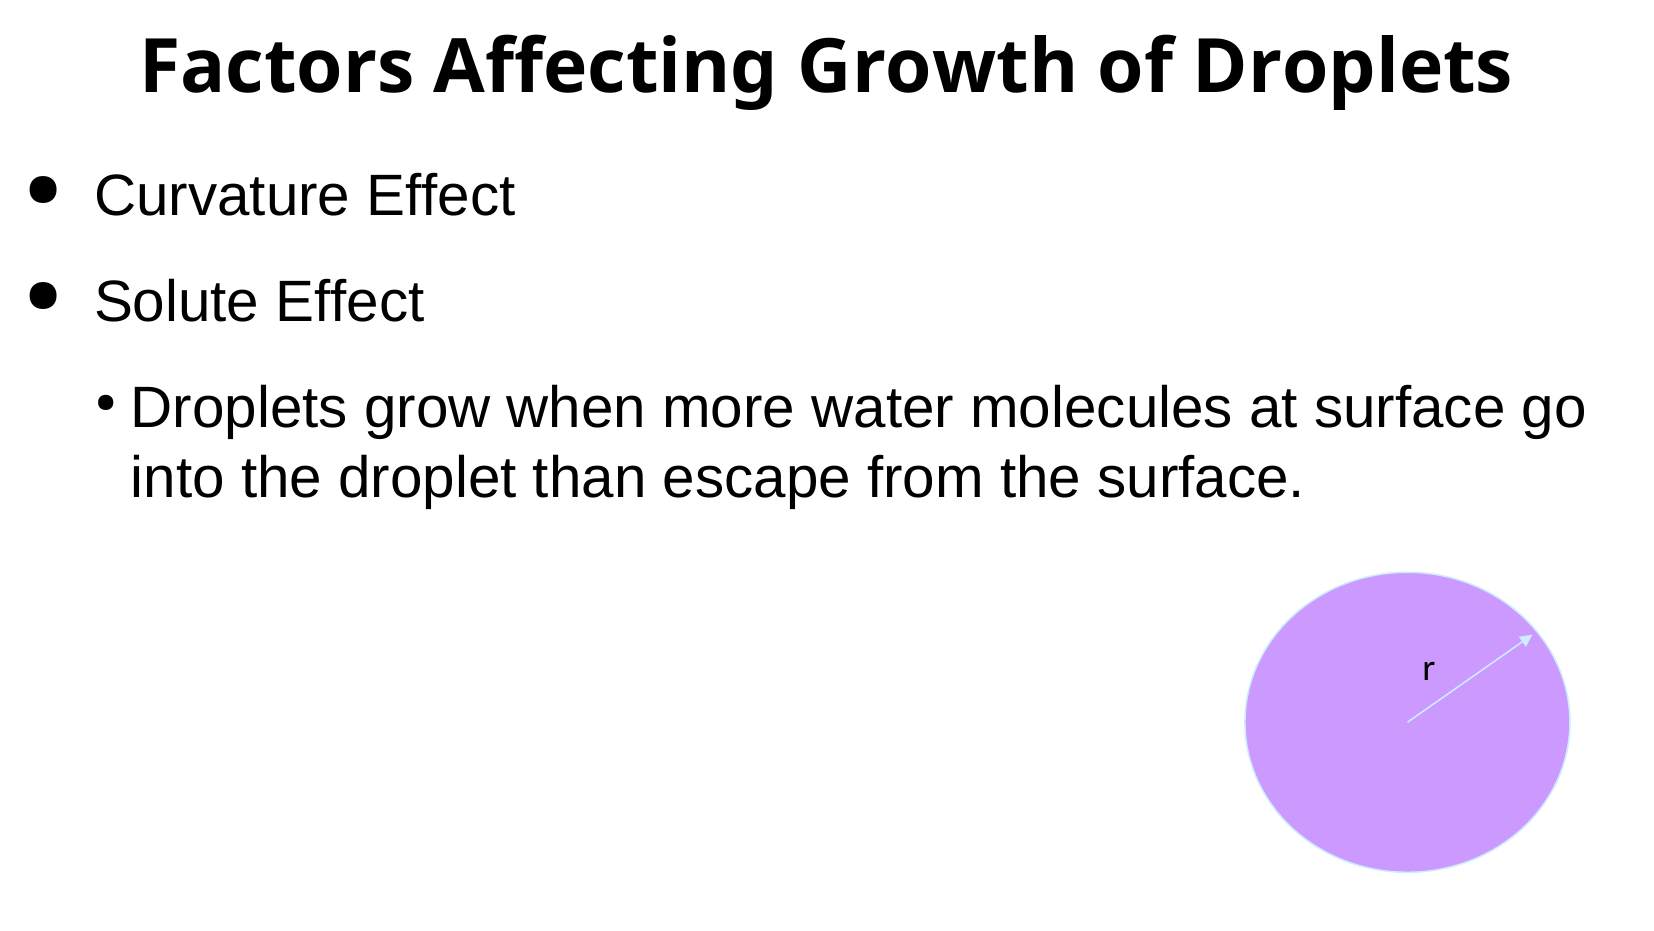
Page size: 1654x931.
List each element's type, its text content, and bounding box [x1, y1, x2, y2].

text_box [1244, 572, 1570, 873]
text_box Curvature Effect Solute Effect Droplets grow when more water molecules at surface go into the droplet than escape from the surface. [0, 149, 1613, 517]
title Factors Affecting Growth of Droplets [0, 11, 1654, 113]
text_box r [1407, 634, 1458, 696]
